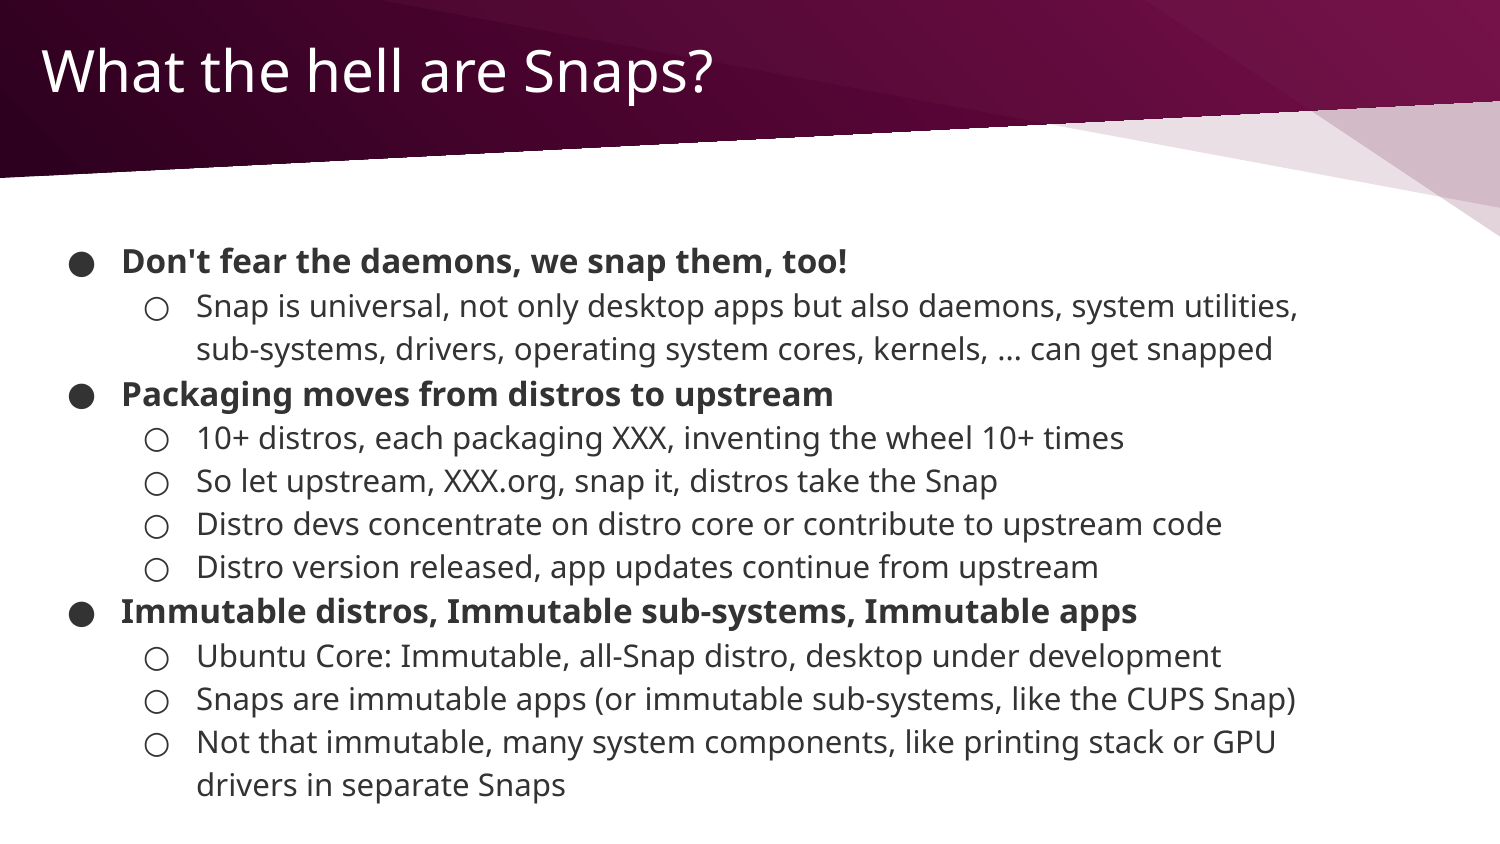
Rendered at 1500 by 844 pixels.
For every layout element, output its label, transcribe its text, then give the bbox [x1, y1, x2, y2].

title What the hell are Snaps? [41, 5, 1336, 134]
list Don't fear the daemons, we snap them, too! Snap is universal, not only desktop apps but also daemons, system utilities, sub-systems, drivers, operating system cores, kernels, … can get snapped Packaging moves from distros to upstream 10+ distros, each packaging XXX, inventing the wheel 10+ times So let upstream, XXX.org, snap it, distros take the Snap Distro devs concentrate on distro core or contribute to upstream code Distro version released, app updates continue from upstream Immutable distros, Immutable sub-systems, Immutable apps Ubuntu Core: Immutable, all-Snap distro, desktop under development Snaps are immutable apps (or immutable sub-systems, like the CUPS Snap) Not that immutable, many system components, like printing stack or GPU drivers in separate Snaps [35, 229, 1324, 789]
